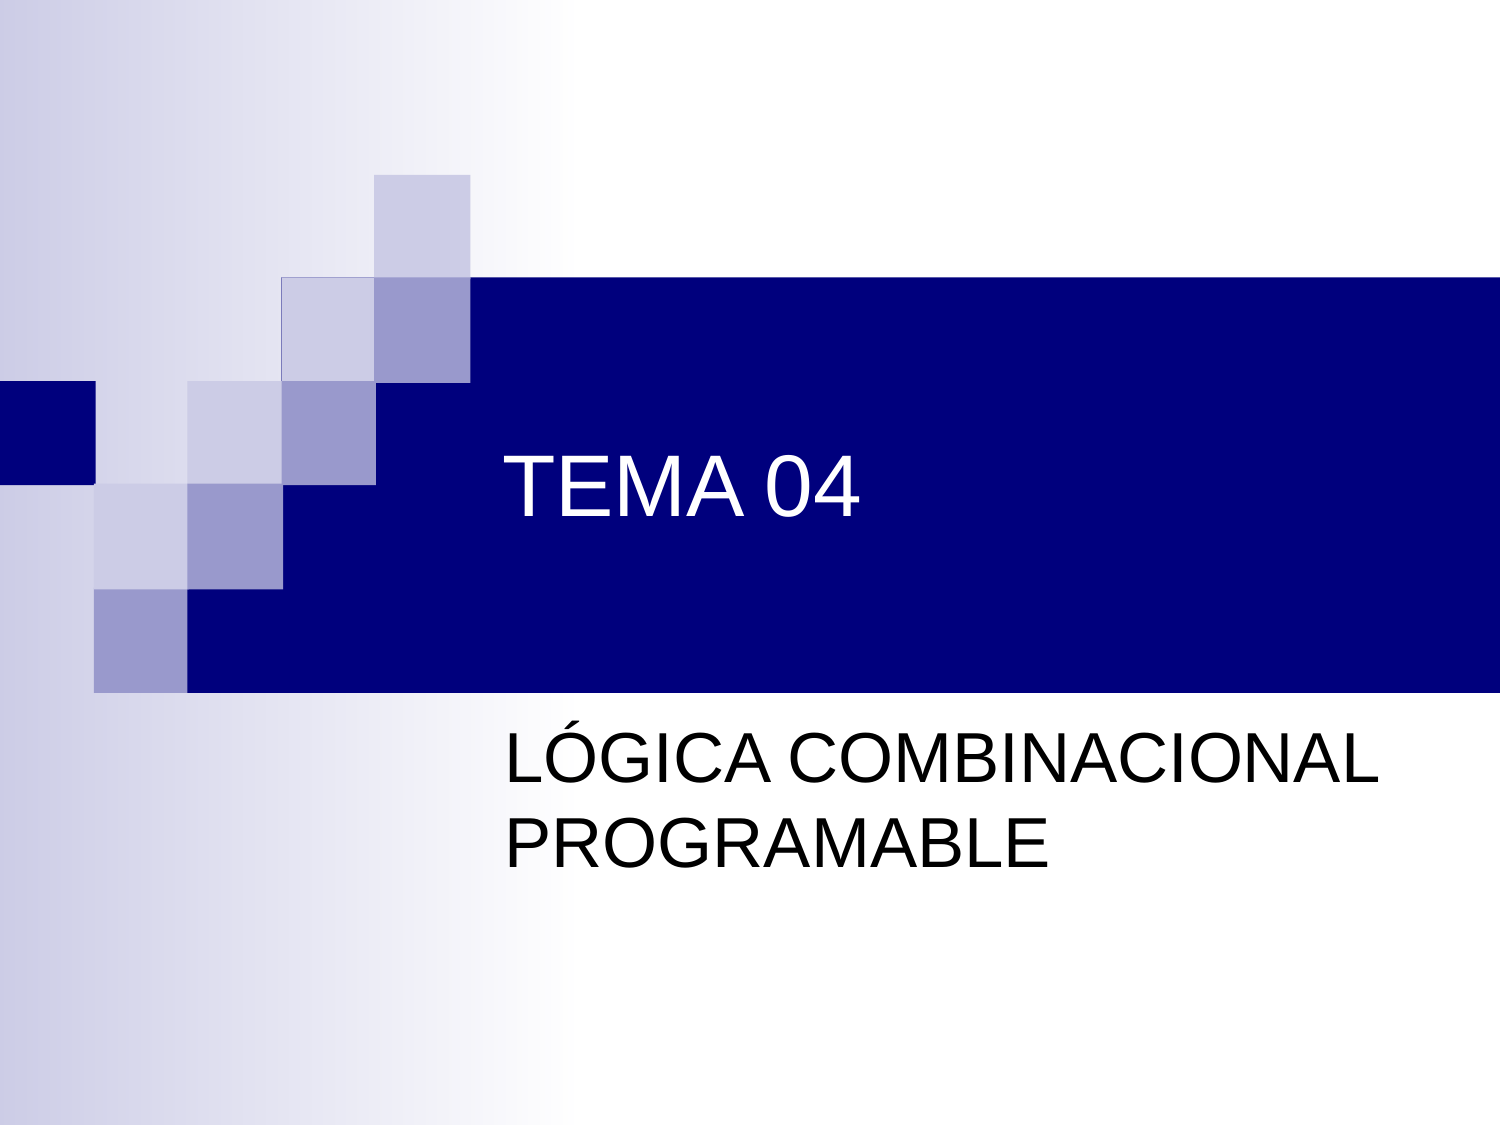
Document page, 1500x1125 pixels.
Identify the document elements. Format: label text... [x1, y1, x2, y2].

subtitle LÓGICA COMBINACIONAL PROGRAMABLE [490, 704, 1478, 992]
title TEMA 04 [487, 299, 1476, 663]
